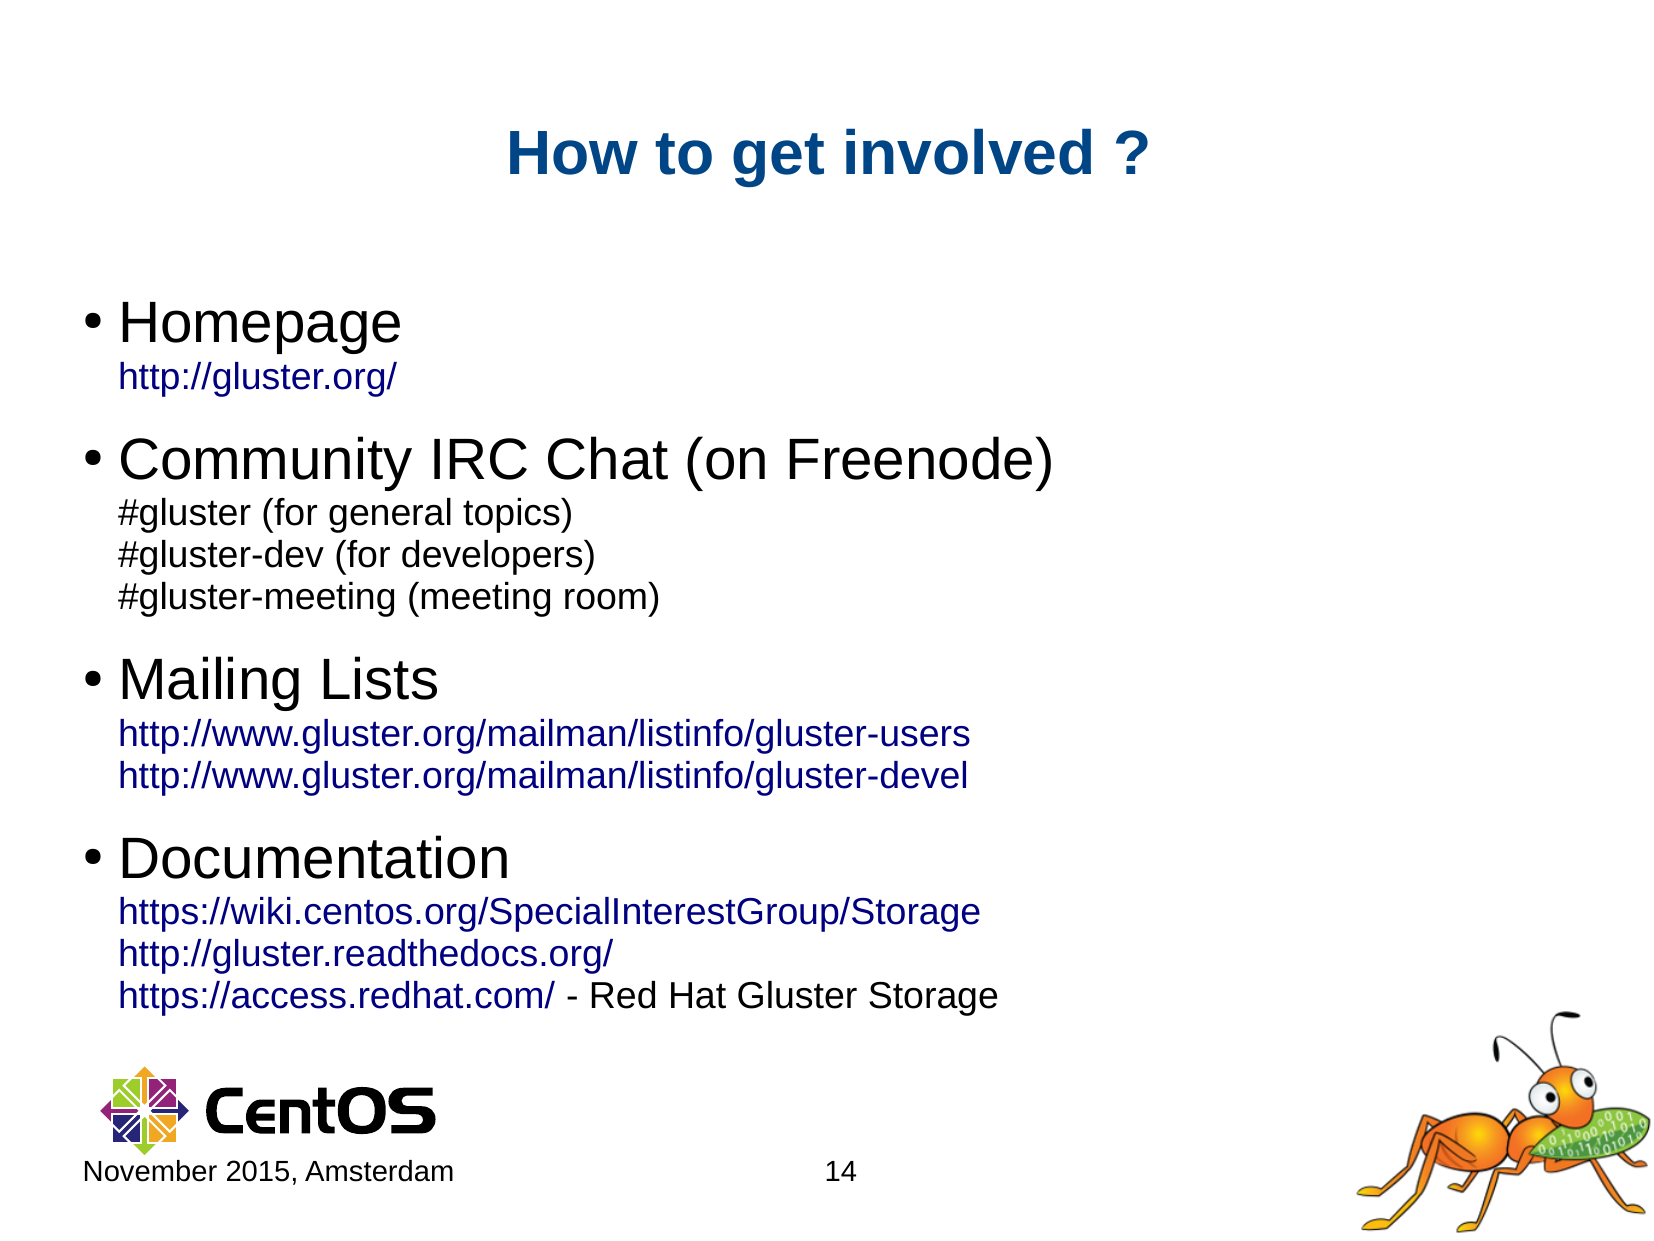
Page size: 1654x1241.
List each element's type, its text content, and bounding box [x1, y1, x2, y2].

picture [1353, 1009, 1654, 1235]
title How to get involved ? [82, 49, 1571, 257]
list Homepage http://gluster.org/ Community IRC Chat (on Freenode) #gluster (for general topics) #gluster-dev (for developers) #gluster-meeting (meeting room) Mailing Lists http://www.gluster.org/mailman/listinfo/gluster-users http://www.gluster.org/mailman/listinfo/gluster-devel Documentation https://wiki.centos.org/SpecialInterestGroup/Storage http://gluster.readthedocs.org/ https://access.redhat.com/ - Red Hat Gluster Storage [82, 290, 1571, 1010]
